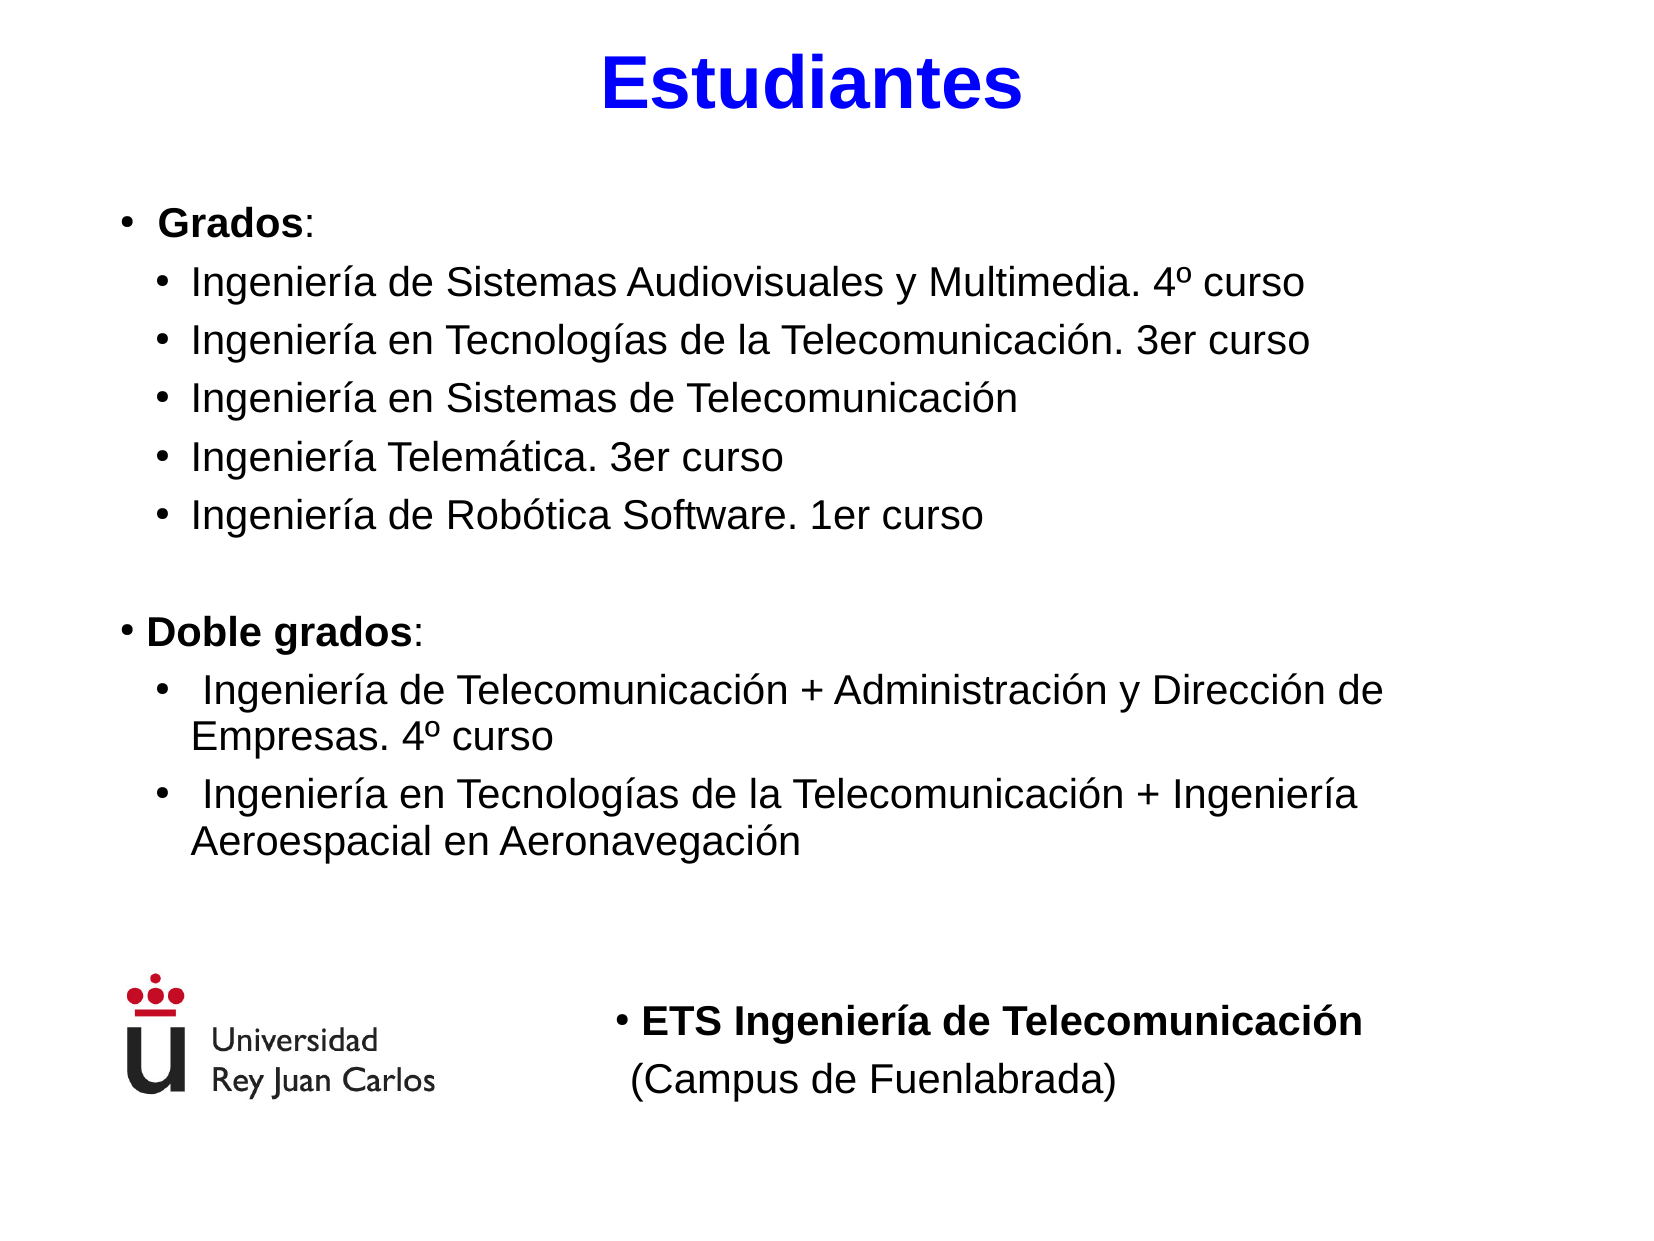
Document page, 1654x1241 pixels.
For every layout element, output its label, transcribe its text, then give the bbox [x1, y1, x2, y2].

text_box Grados: Ingeniería de Sistemas Audiovisuales y Multimedia. 4º curso Ingeniería en Tecnologías de la Telecomunicación. 3er curso Ingeniería en Sistemas de Telecomunicación Ingeniería Telemática. 3er curso Ingeniería de Robótica Software. 1er curso Doble grados: Ingeniería de Telecomunicación + Administración y Dirección de Empresas. 4º curso Ingeniería en Tecnologías de la Telecomunicación + Ingeniería Aeroespacial en Aeronavegación [105, 192, 1591, 931]
text_box ETS Ingeniería de Telecomunicación (Campus de Fuenlabrada) [600, 990, 1411, 1157]
picture [106, 960, 451, 1111]
text_box Estudiantes [64, 30, 1561, 136]
